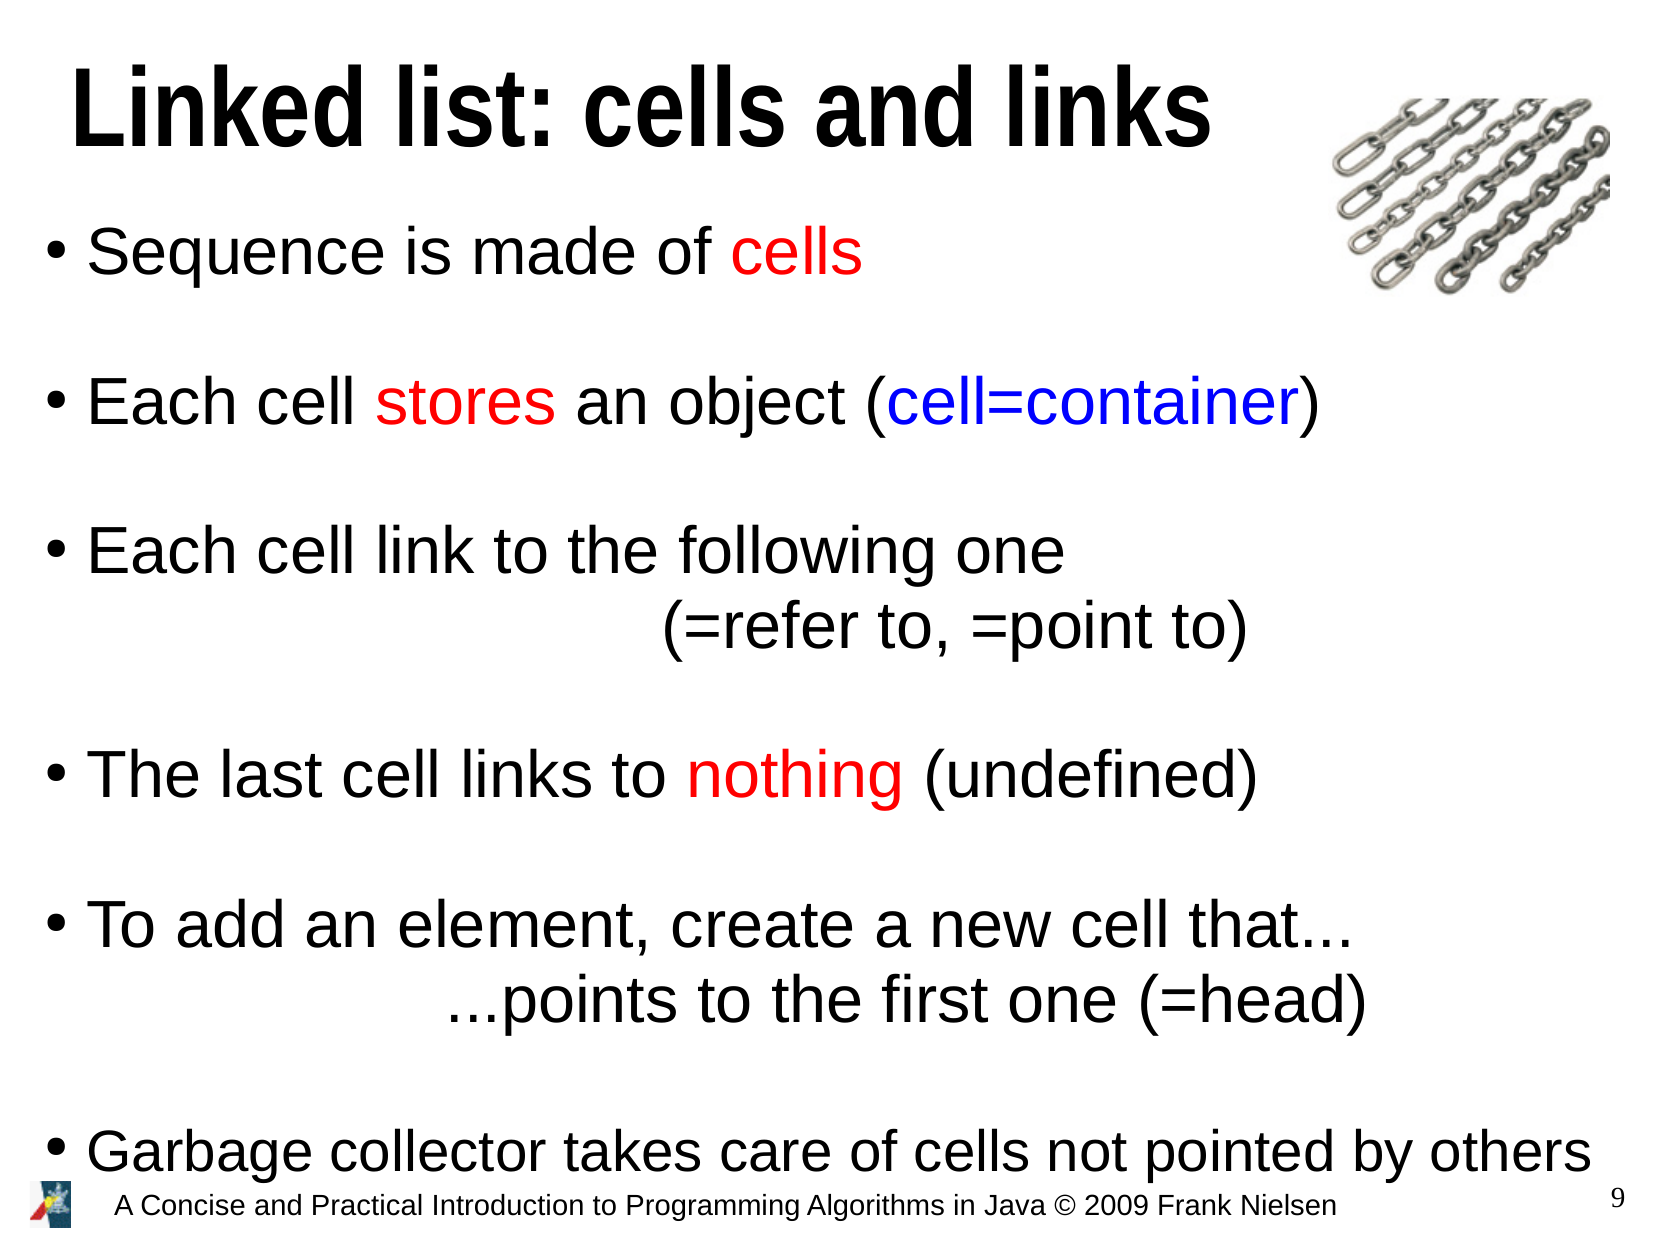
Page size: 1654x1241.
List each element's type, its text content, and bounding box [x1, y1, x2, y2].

picture [1328, 58, 1610, 341]
text_box Sequence is made of cells Each cell stores an object (cell=container) Each cell link to the following one (=refer to, =point to) The last cell links to nothing (undefined) To add an element, create a new cell that... ...points to the first one (=head) Garbage collector takes care of cells not pointed by others [29, 206, 1610, 1194]
picture [29, 1194, 71, 1228]
text_box Linked list: cells and links [55, 33, 1229, 178]
